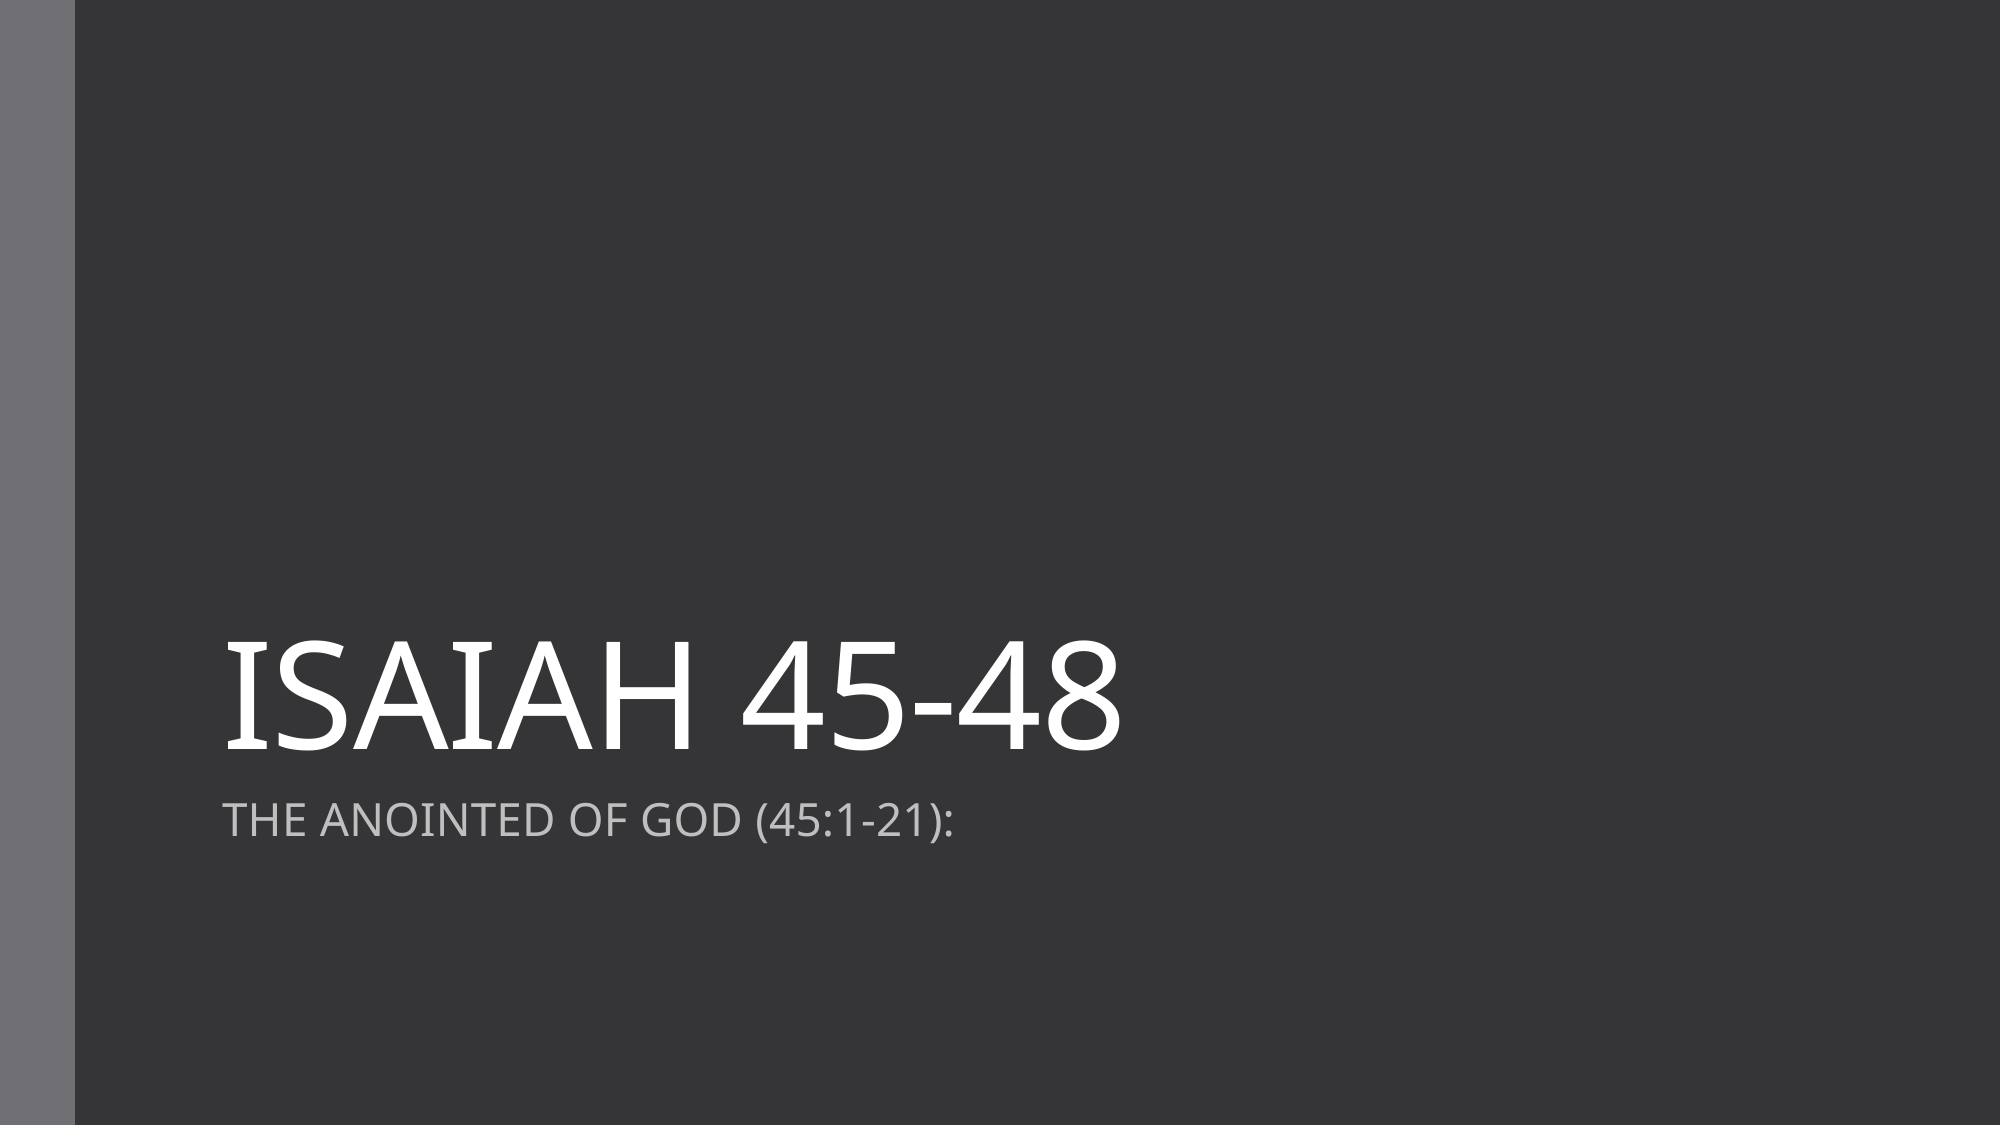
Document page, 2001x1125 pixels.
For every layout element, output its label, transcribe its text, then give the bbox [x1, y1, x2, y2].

title ISAIAH 45-48 [206, 124, 1752, 787]
subtitle THE ANOINTED OF GOD (45:1-21): [206, 787, 1752, 1066]
